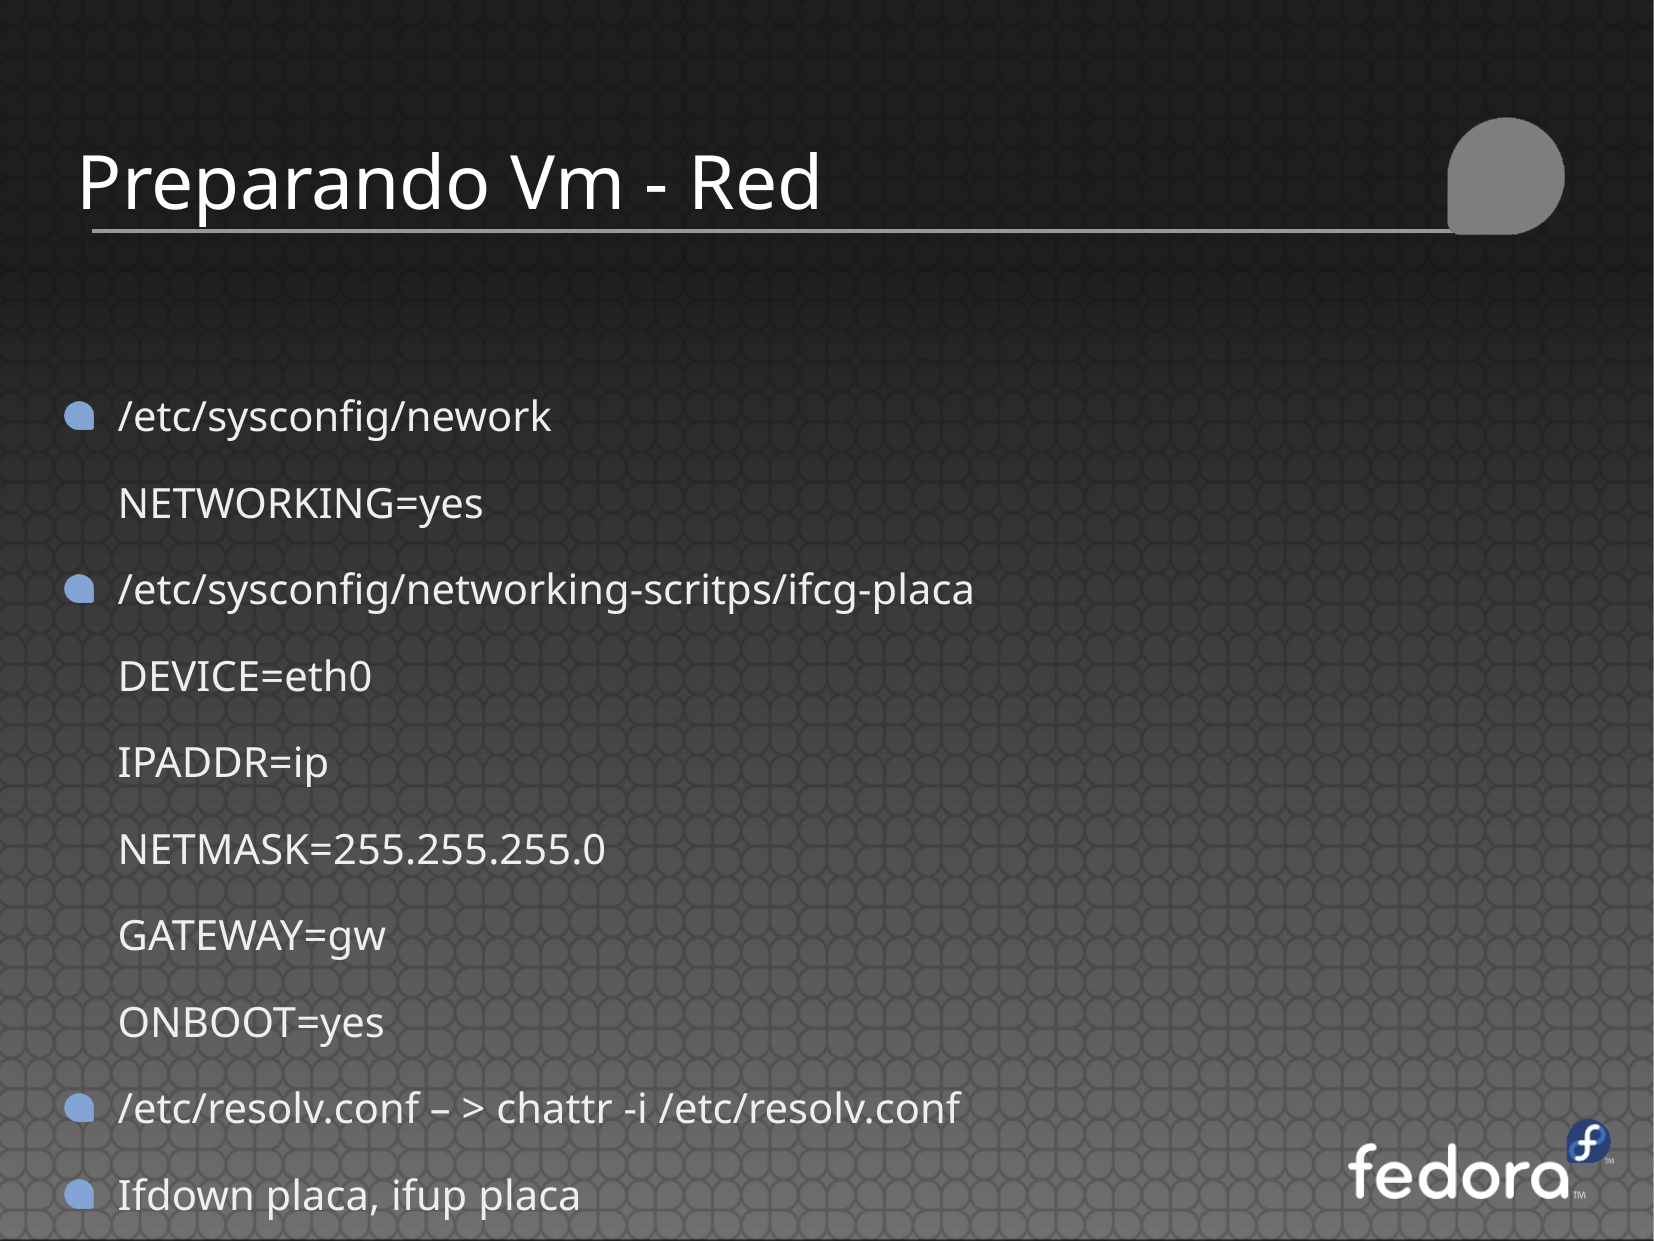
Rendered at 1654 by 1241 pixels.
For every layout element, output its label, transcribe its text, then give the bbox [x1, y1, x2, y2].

list /etc/sysconfig/nework NETWORKING=yes /etc/sysconfig/networking-scritps/ifcg-placa DEVICE=eth0 IPADDR=ip NETMASK=255.255.255.0 GATEWAY=gw ONBOOT=yes /etc/resolv.conf – > chattr -i /etc/resolv.conf Ifdown placa, ifup placa [46, 300, 1536, 1241]
title Preparando Vm - Red [76, 112, 1566, 249]
picture [0, 0, 1654, 1241]
